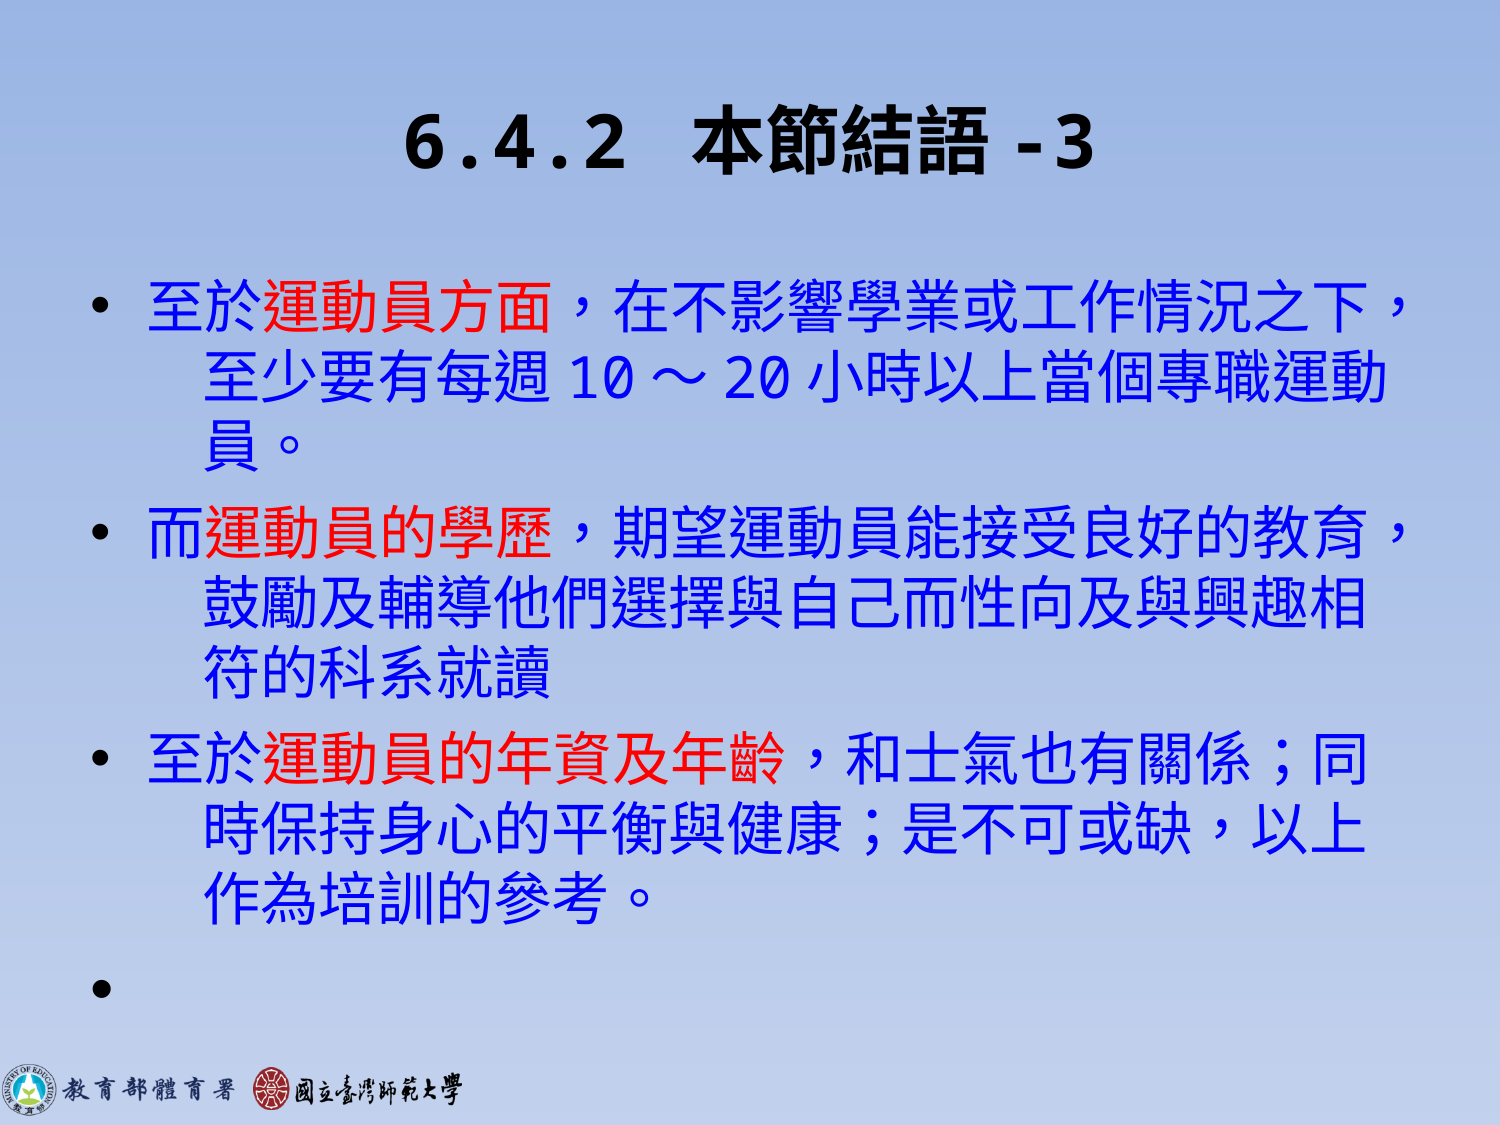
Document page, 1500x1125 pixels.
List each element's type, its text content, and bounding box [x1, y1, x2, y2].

title 6.4.2 本節結語-3 [75, 45, 1426, 233]
list 至於運動員方面，在不影響學業或工作情況之下，至少要有每週10～20小時以上當個專職運動員。 而運動員的學歷，期望運動員能接受良好的教育，鼓勵及輔導他們選擇與自己而性向及與興趣相符的科系就讀 至於運動員的年資及年齡，和士氣也有關係；同時保持身心的平衡與健康；是不可或缺，以上作為培訓的參考。 [75, 262, 1426, 1005]
